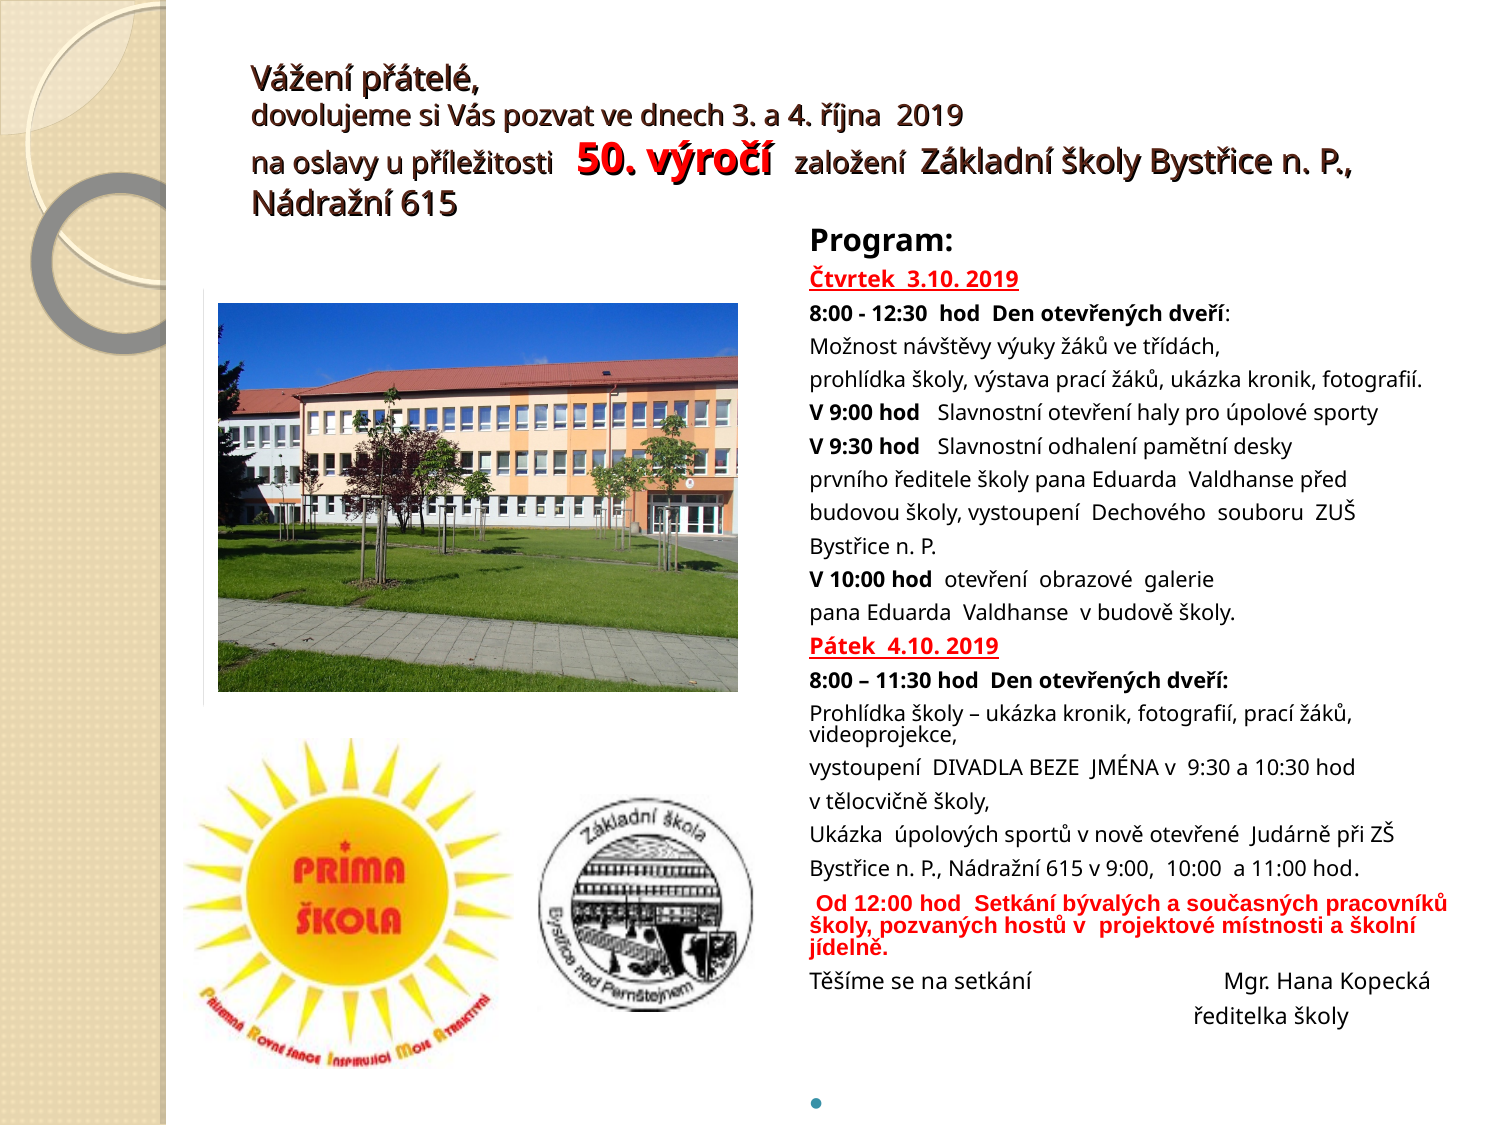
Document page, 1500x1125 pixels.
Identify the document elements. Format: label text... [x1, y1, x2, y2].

title Vážení přátelé, dovolujeme si Vás pozvat ve dnech 3. a 4. října 2019 na oslavy u příležitosti 50. výročí založení Základní školy Bystřice n. P., Nádražní 615 [235, 45, 1466, 233]
list Program: Čtvrtek 3.10. 2019 8:00 - 12:30 hod Den otevřených dveří: Možnost návštěvy výuky žáků ve třídách, prohlídka školy, výstava prací žáků, ukázka kronik, fotografií. V 9:00 hod Slavnostní otevření haly pro úpolové sporty V 9:30 hod Slavnostní odhalení pamětní desky prvního ředitele školy pana Eduarda Valdhanse před budovou školy, vystoupení Dechového souboru ZUŠ Bystřice n. P. V 10:00 hod otevření obrazové galerie pana Eduarda Valdhanse v budově školy. Pátek 4.10. 2019 8:00 – 11:30 hod Den otevřených dveří: Prohlídka školy – ukázka kronik, fotografií, prací žáků, videoprojekce, vystoupení DIVADLA BEZE JMÉNA v 9:30 a 10:30 hod v tělocvičně školy, Ukázka úpolových sportů v nově otevřené Judárně při ZŠ Bystřice n. P., Nádražní 615 v 9:00, 10:00 a 11:00 hod. Od 12:00 hod Setkání bývalých a současných pracovníků školy, pozvaných hostů v projektové místnosti a školní jídelně. Těšíme se na setkání Mgr. Hana Kopecká ředitelka školy [767, 219, 1500, 1083]
picture [183, 738, 514, 1069]
picture [537, 795, 755, 1012]
picture [218, 302, 739, 693]
